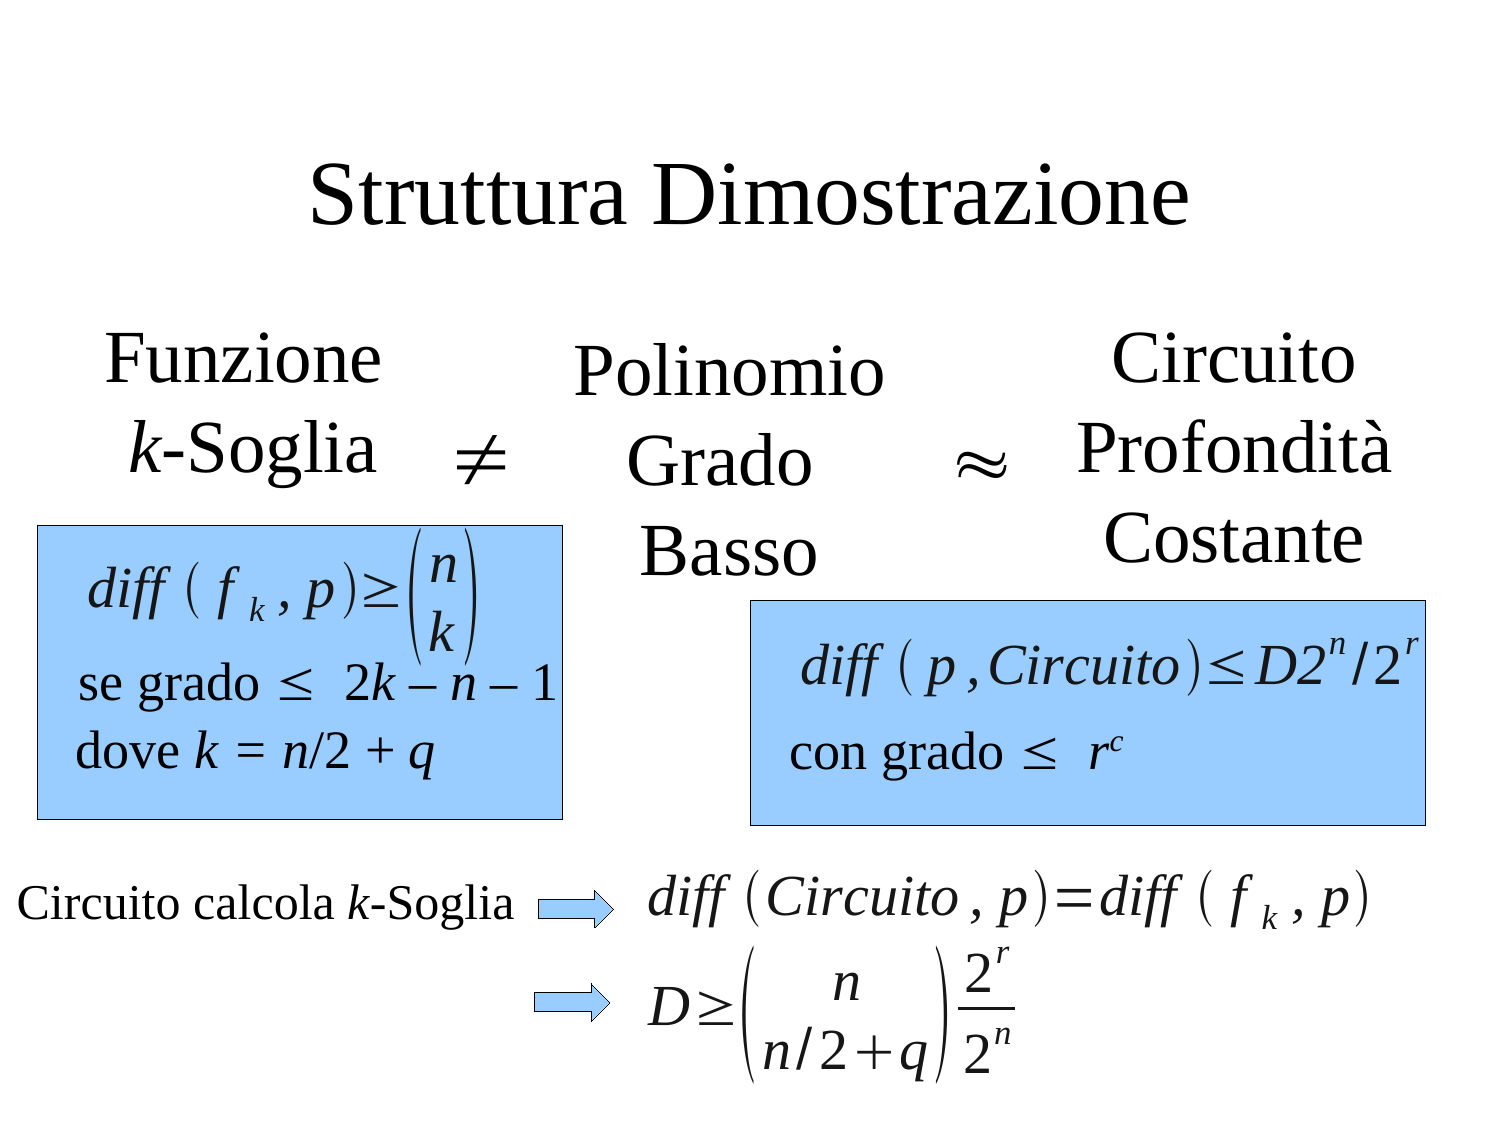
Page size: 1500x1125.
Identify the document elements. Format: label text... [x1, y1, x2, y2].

text_box Funzione k-Soglia [24, 299, 482, 495]
text_box [534, 983, 610, 1022]
title Struttura Dimostrazione [112, 99, 1388, 288]
text_box con grado ≤ rc [675, 707, 1238, 788]
text_box [37, 719, 563, 820]
text_box Circuito Profondità Costante [1006, 299, 1463, 585]
chart [79, 525, 488, 639]
text_box  [406, 393, 557, 525]
text_box ≈ [932, 399, 1007, 515]
text_box [538, 890, 614, 928]
text_box se grado ≤ 2k – n – 1 [37, 639, 601, 719]
chart [792, 623, 1426, 699]
text_box Polinomio Grado Basso [481, 312, 978, 598]
text_box dove k = n/2 + q [37, 706, 488, 787]
text_box Circuito calcola k-Soglia [1, 862, 640, 938]
chart [637, 864, 1378, 1088]
text_box [488, 525, 563, 639]
chart [604, 442, 723, 502]
text_box [750, 600, 1426, 826]
text_box [37, 525, 79, 639]
